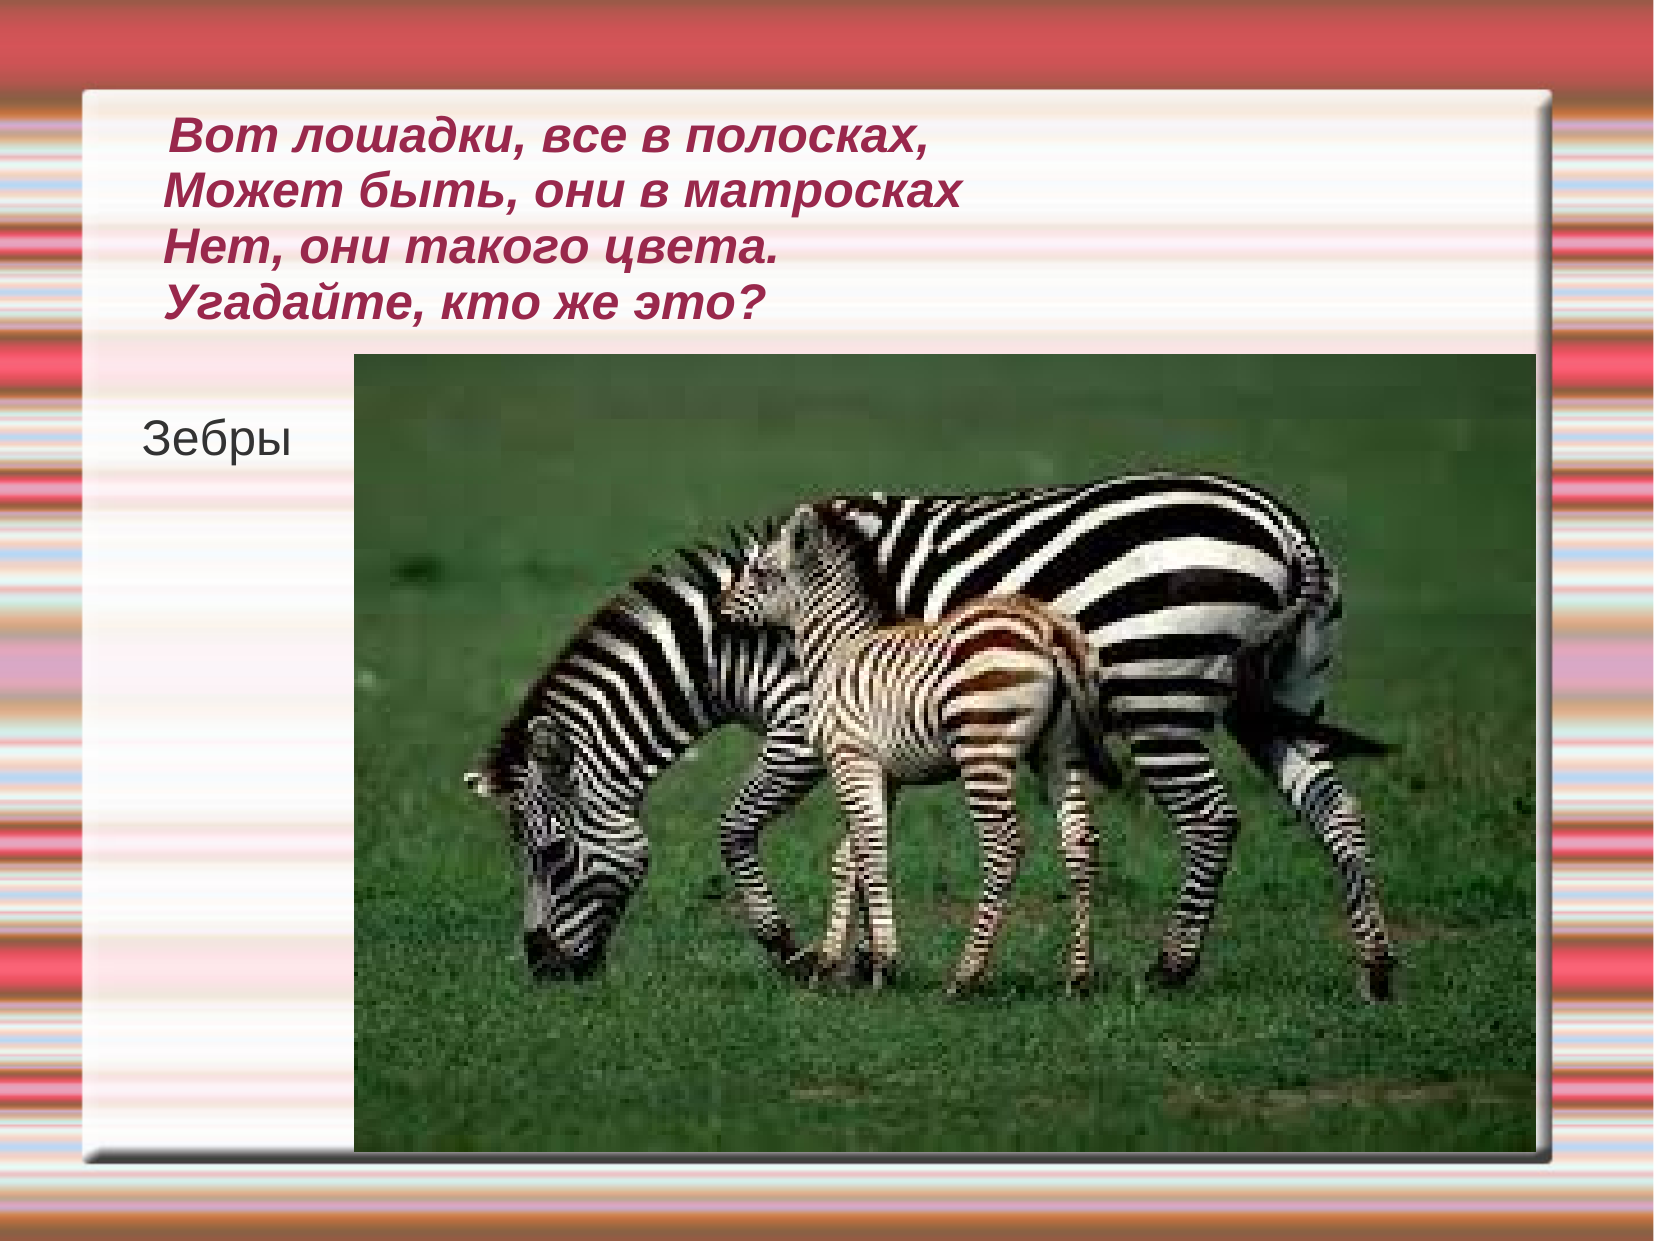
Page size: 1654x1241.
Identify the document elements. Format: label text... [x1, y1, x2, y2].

picture [0, 0, 1654, 1241]
list Зебры [59, 409, 354, 502]
title Вот лошадки, все в полосках, Может быть, они в матросках Нет, они такого цвета. Угадайте, кто же это? [121, 104, 975, 333]
